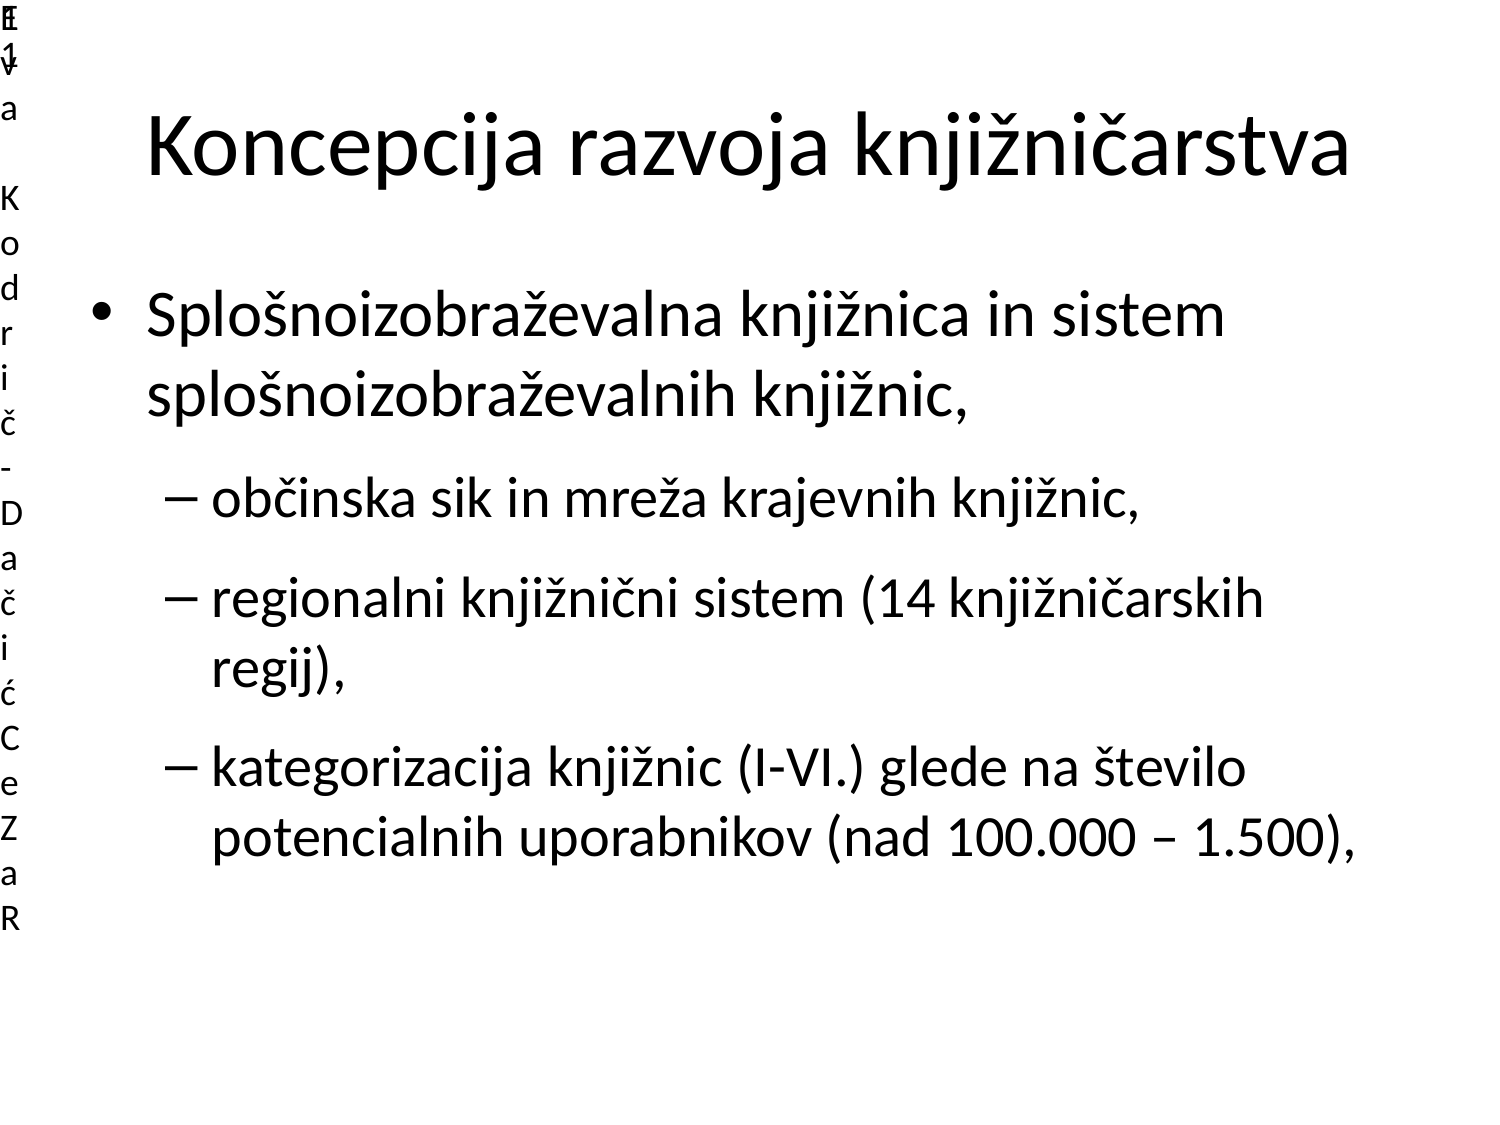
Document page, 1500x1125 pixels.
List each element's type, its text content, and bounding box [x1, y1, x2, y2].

list Splošnoizobraževalna knjižnica in sistem splošnoizobraževalnih knjižnic, občinska sik in mreža krajevnih knjižnic, regionalni knjižnični sistem (14 knjižničarskih regij), kategorizacija knjižnic (I-VI.) glede na število potencialnih uporabnikov (nad 100.000 – 1.500), [75, 262, 1425, 1005]
title Koncepcija razvoja knjižničarstva [75, 45, 1425, 233]
